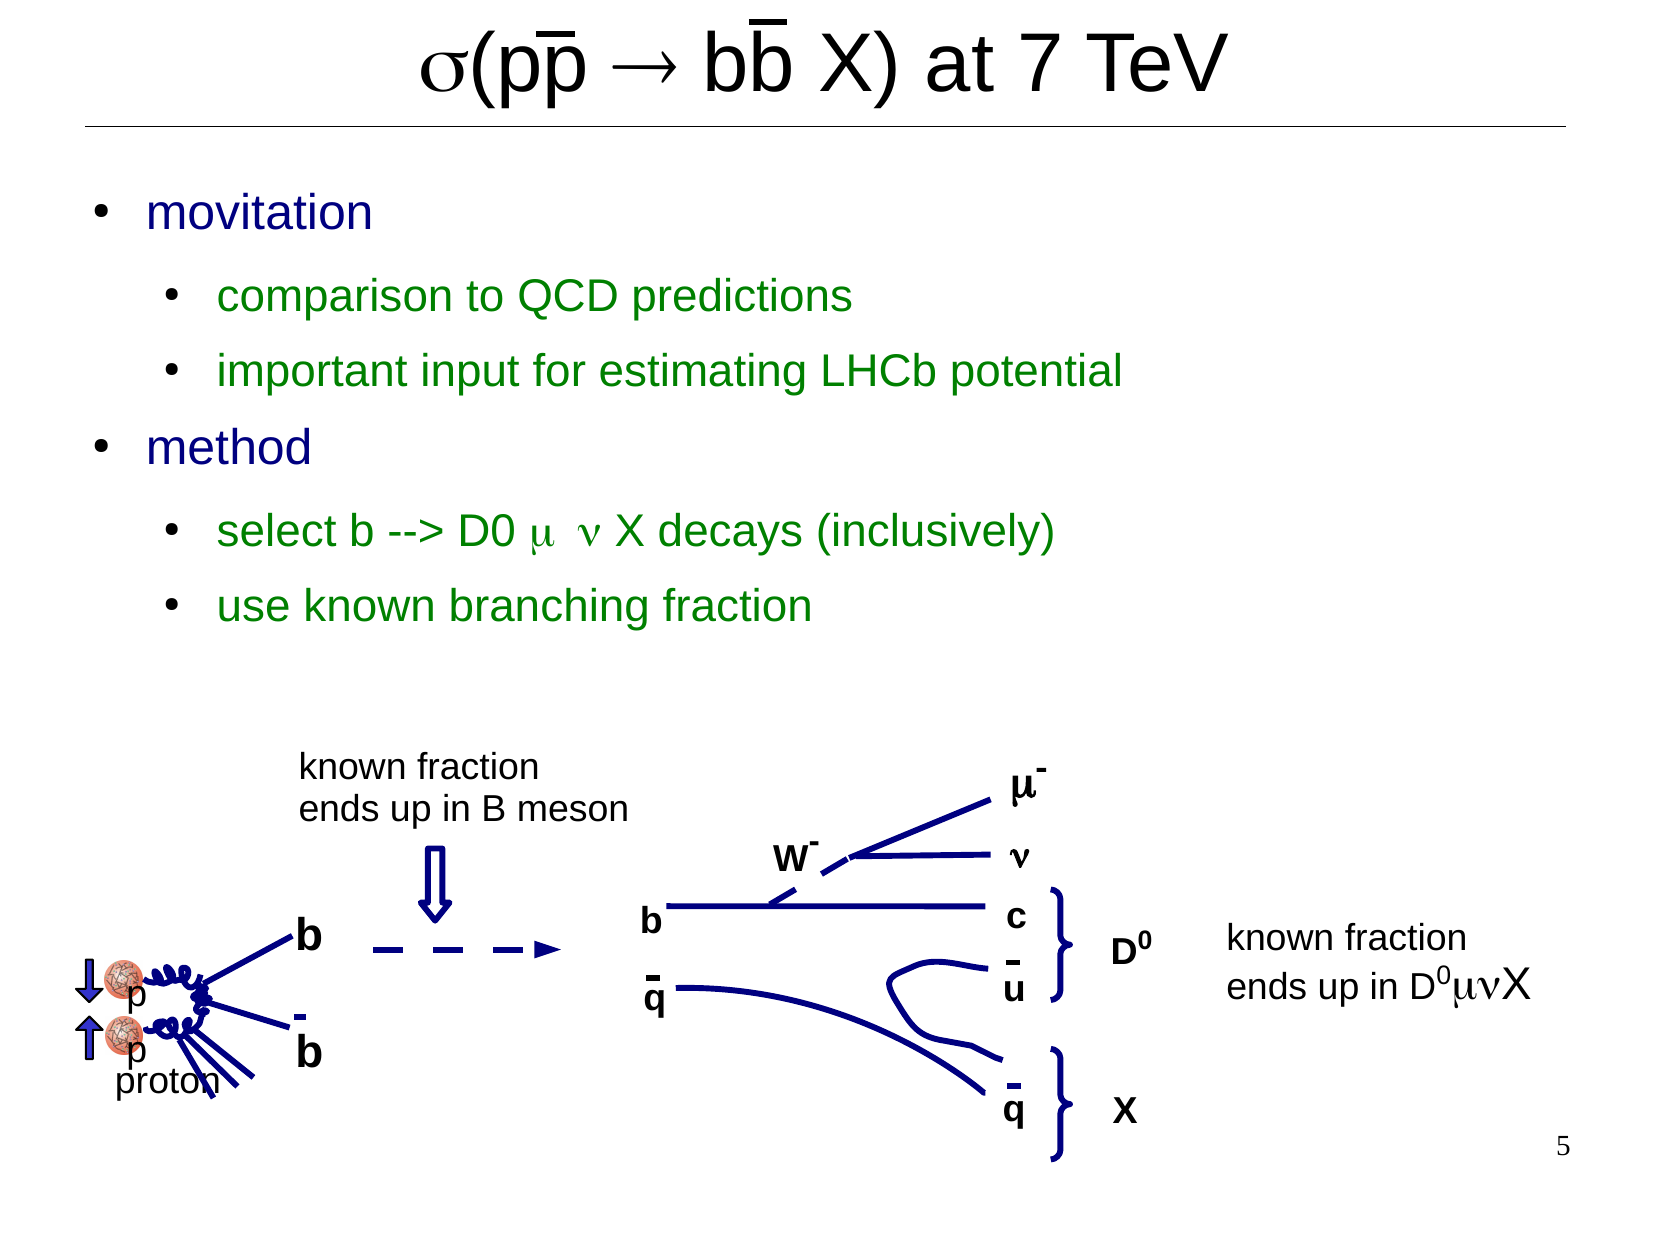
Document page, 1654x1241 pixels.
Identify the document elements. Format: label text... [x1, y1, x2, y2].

text_box c [991, 887, 1042, 944]
text_box proton [208, 1052, 237, 1080]
text_box b [280, 901, 339, 968]
text_box X [1097, 1081, 1153, 1139]
picture [104, 960, 143, 999]
text_box p [111, 1021, 163, 1079]
text_box b [624, 892, 678, 950]
picture [105, 1016, 111, 1052]
text_box b [291, 1018, 311, 1085]
text_box q [628, 969, 681, 1026]
text_box p [111, 965, 163, 1021]
title s(pp ® bb X) at 7 TeV [79, 5, 1568, 121]
text_box W- [758, 811, 835, 892]
text_box [76, 959, 103, 1003]
text_box n [995, 833, 1049, 898]
text_box proton [100, 1052, 237, 1109]
text_box q [987, 1080, 1041, 1138]
text_box [76, 1016, 103, 1060]
text_box u [988, 959, 1041, 1017]
text_box m- [994, 749, 1096, 825]
text_box known fraction ends up in B meson [283, 738, 645, 837]
list movitation comparison to QCD predictions important input for estimating LHCb potential method select b --> D0 m n X decays (inclusively) use known branching fraction [74, 184, 1169, 640]
text_box known fraction ends up in D0mnX [1211, 908, 1548, 1026]
text_box D0 [1095, 915, 1168, 982]
